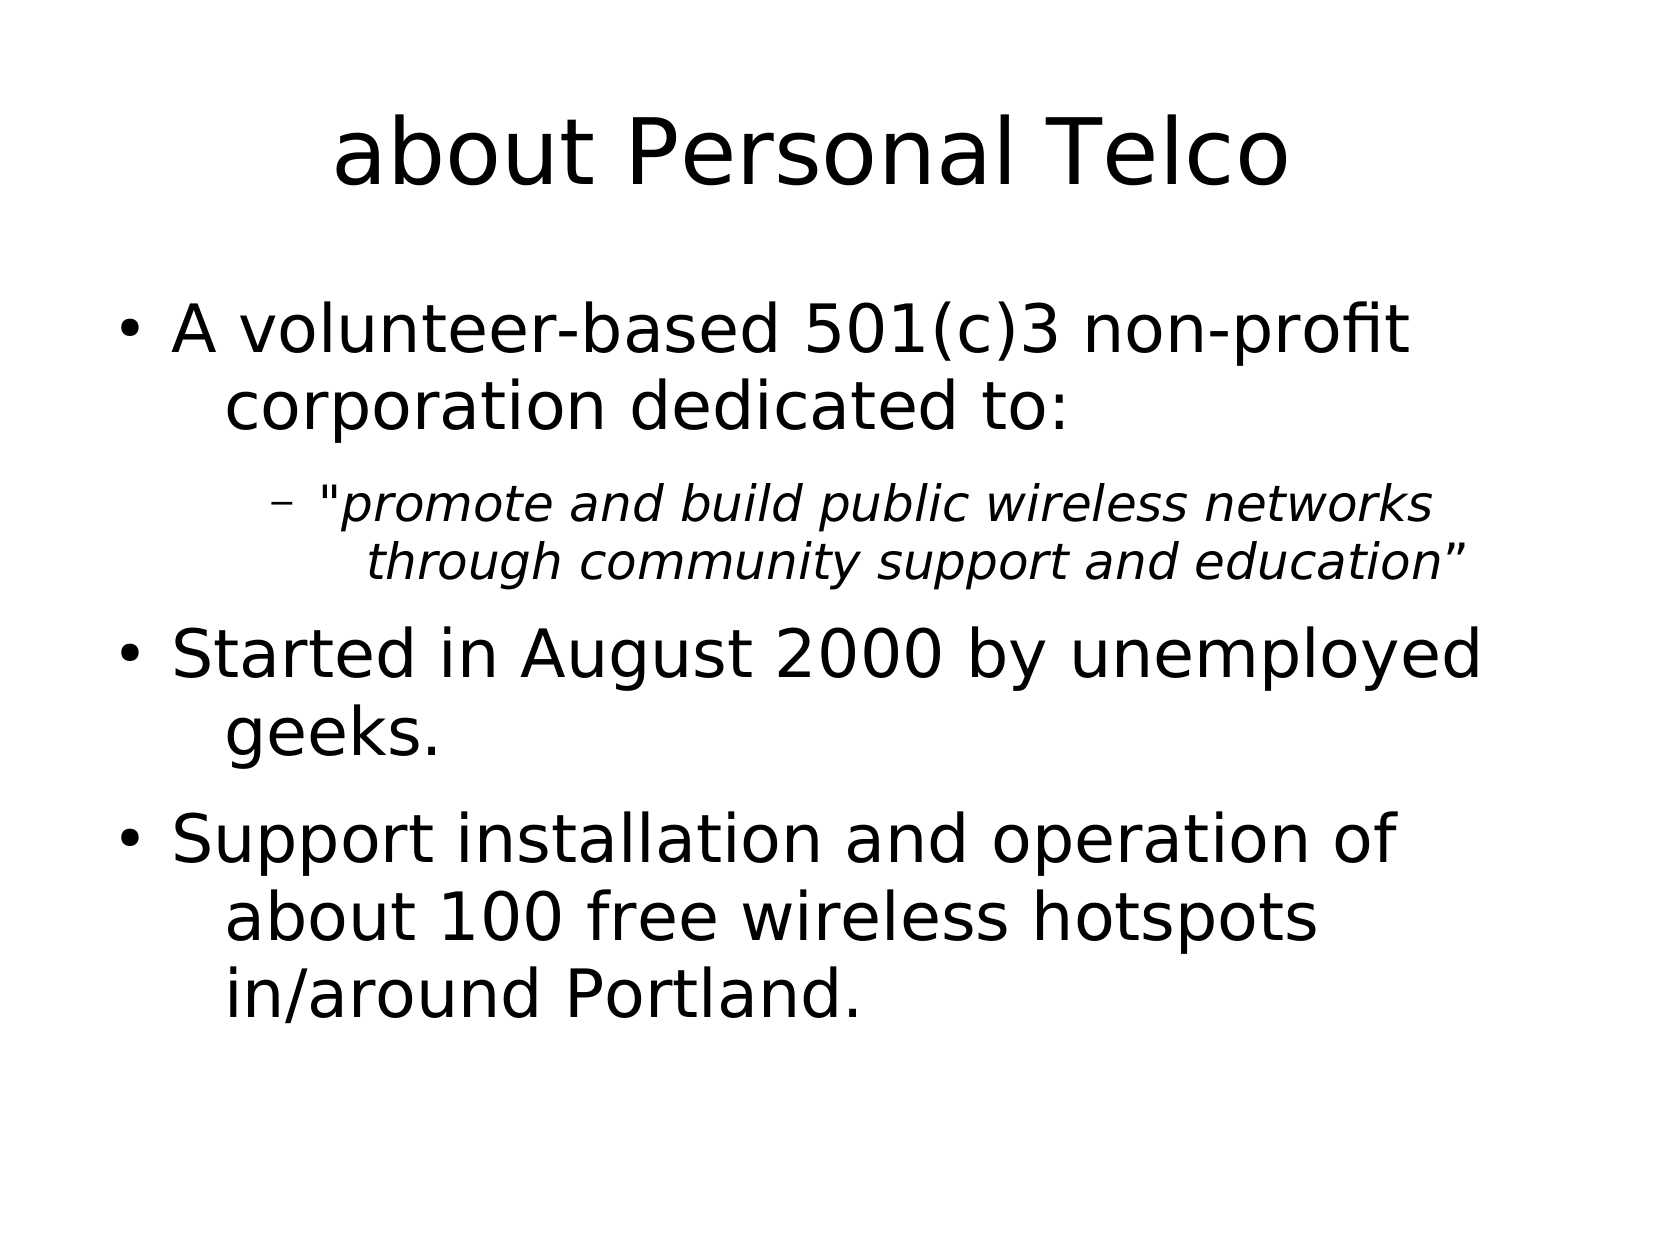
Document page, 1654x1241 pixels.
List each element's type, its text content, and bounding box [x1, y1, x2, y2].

list A volunteer-based 501(c)3 non-profit corporation dedicated to: "promote and build public wireless networks through community support and education” Started in August 2000 by unemployed geeks. Support installation and operation of about 100 free wireless hotspots in/around Portland. [82, 290, 1571, 1109]
title about Personal Telco [82, 49, 1571, 257]
